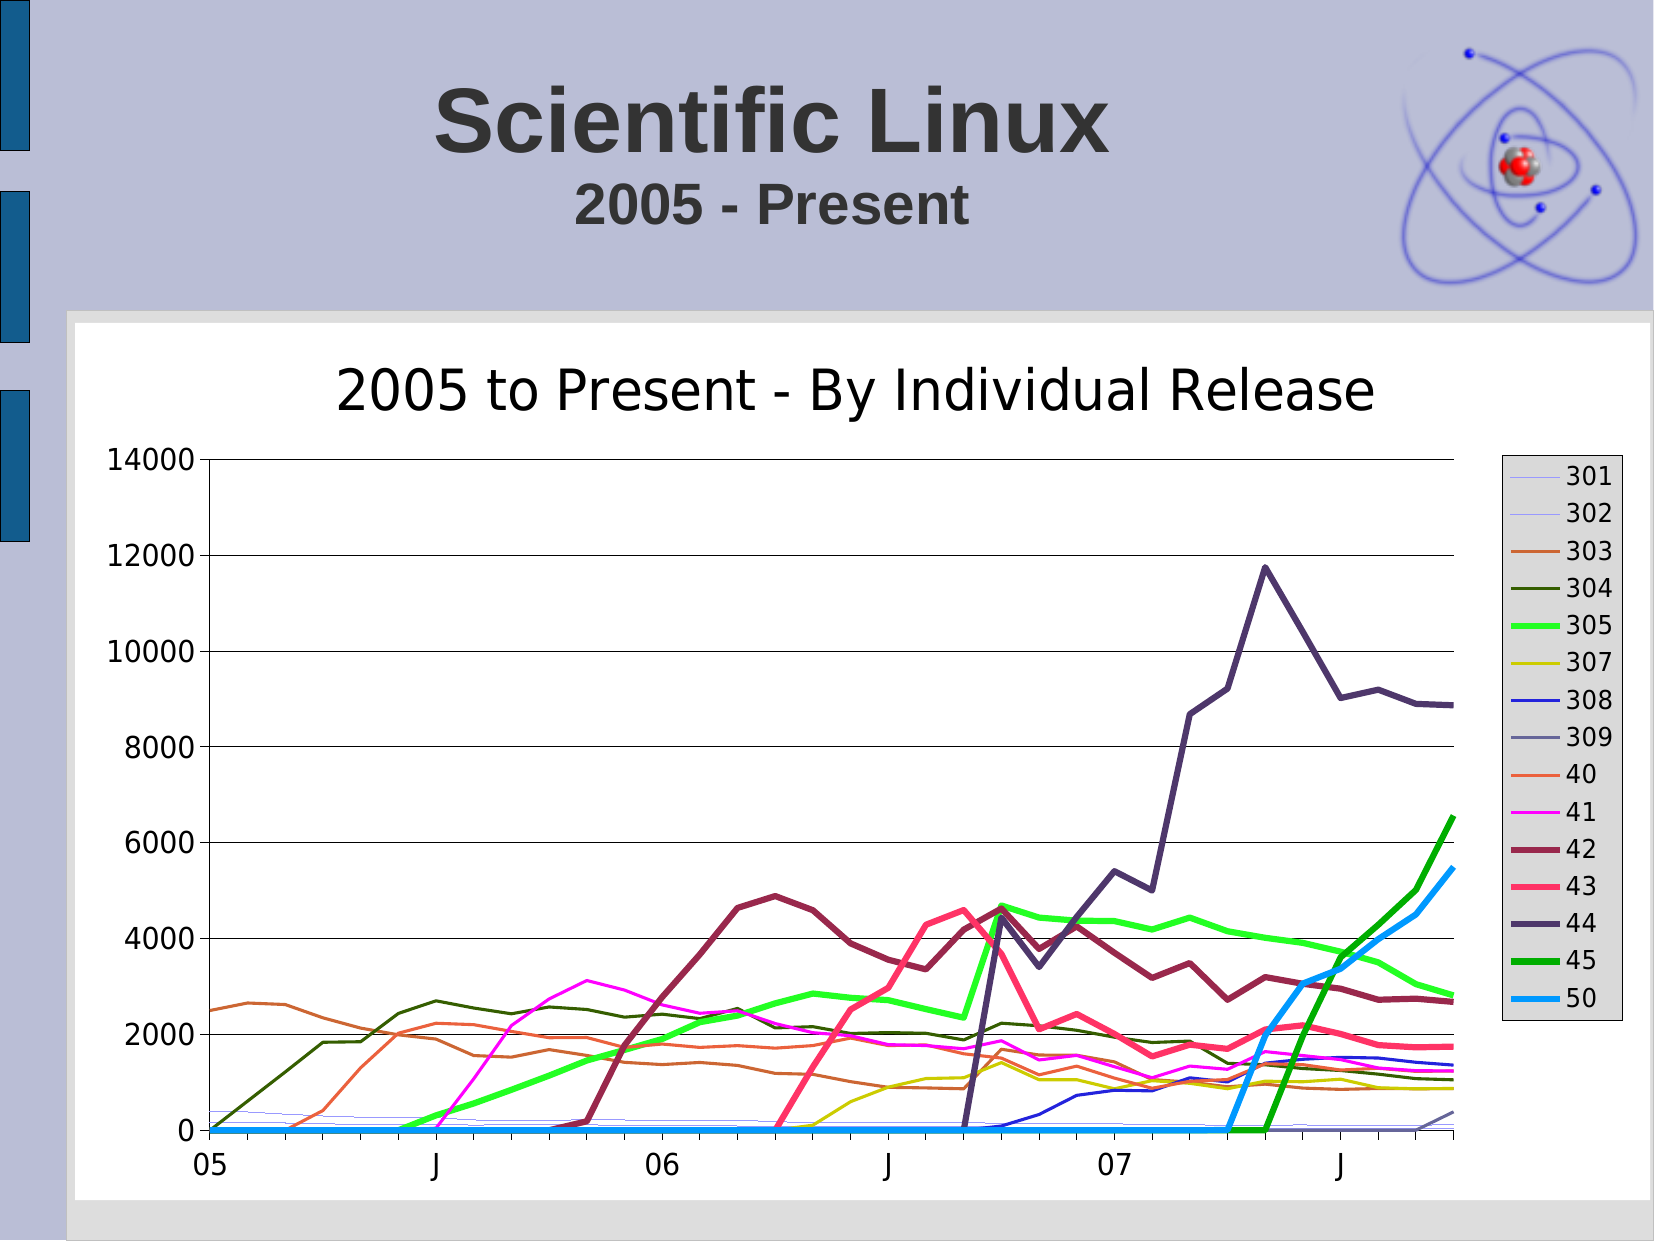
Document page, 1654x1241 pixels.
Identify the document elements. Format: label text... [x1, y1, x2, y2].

chart [75, 322, 1651, 1201]
picture [1386, 33, 1654, 301]
title Scientific Linux 2005 - Present [82, 39, 1386, 267]
